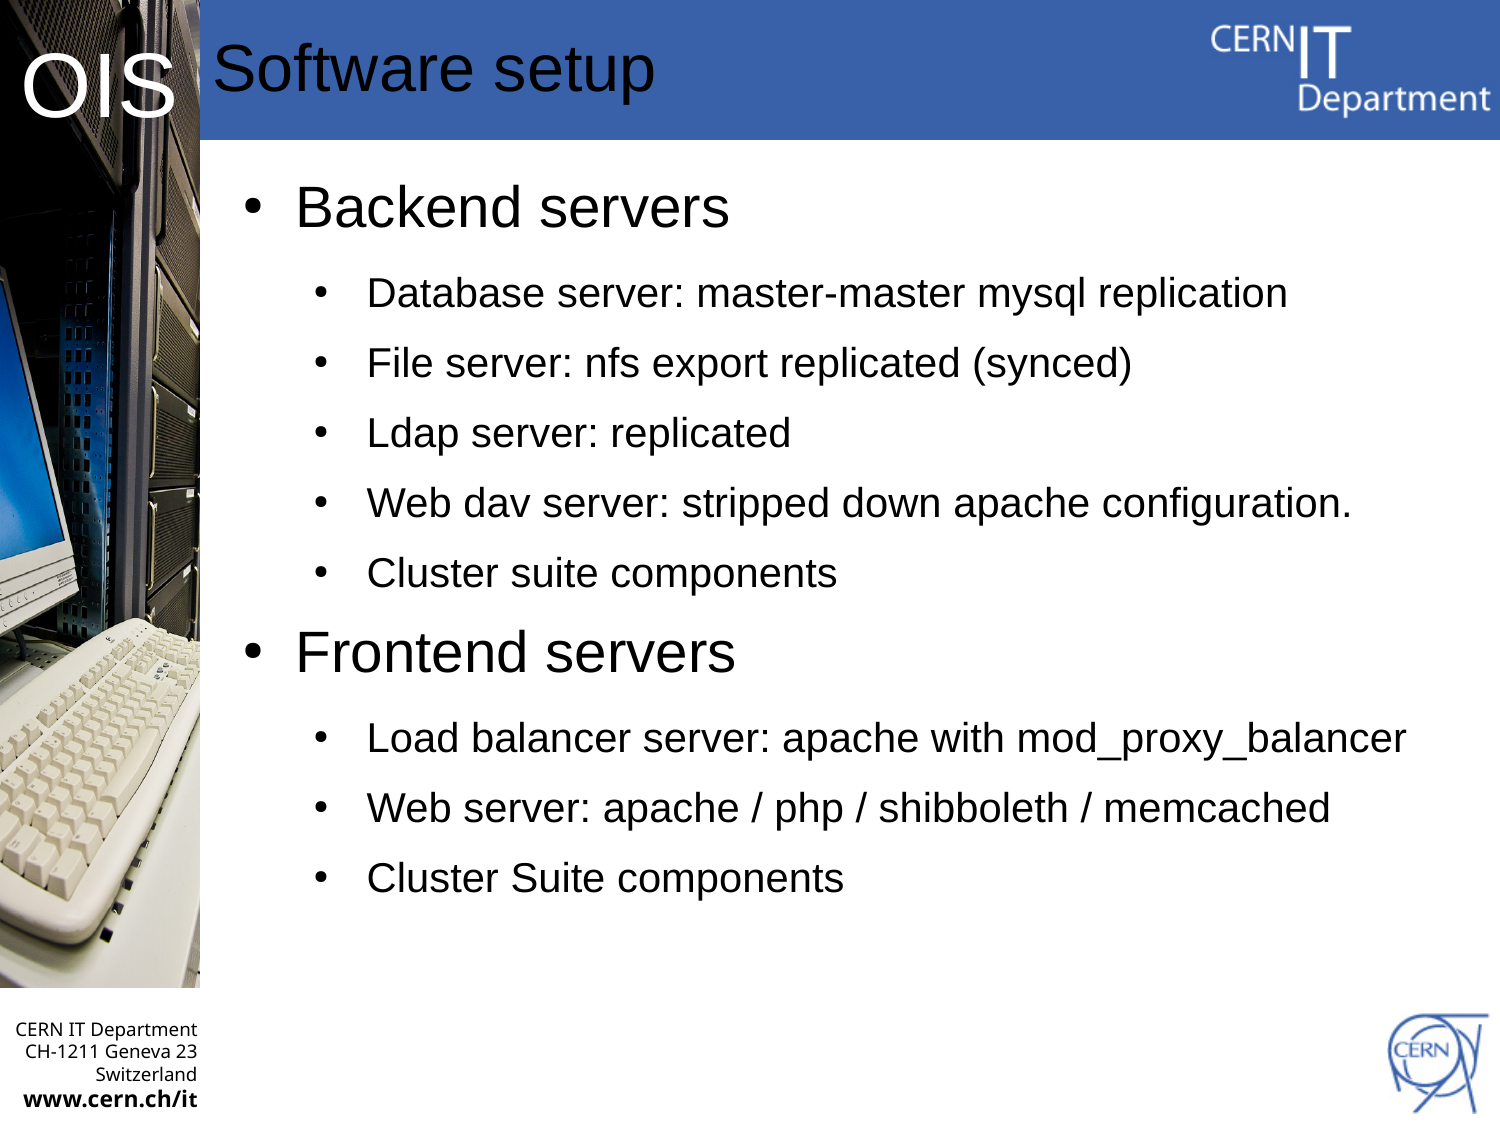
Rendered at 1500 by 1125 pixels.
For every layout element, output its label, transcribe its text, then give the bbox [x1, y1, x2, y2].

picture [0, 0, 1500, 988]
title Software setup [212, 7, 1125, 131]
list Backend servers Database server: master-master mysql replication File server: nfs export replicated (synced) Ldap server: replicated Web dav server: stripped down apache configuration. Cluster suite components Frontend servers Load balancer server: apache with mod_proxy_balancer Web server: apache / php / shibboleth / memcached Cluster Suite components [225, 174, 1463, 973]
picture [1387, 1012, 1490, 1114]
